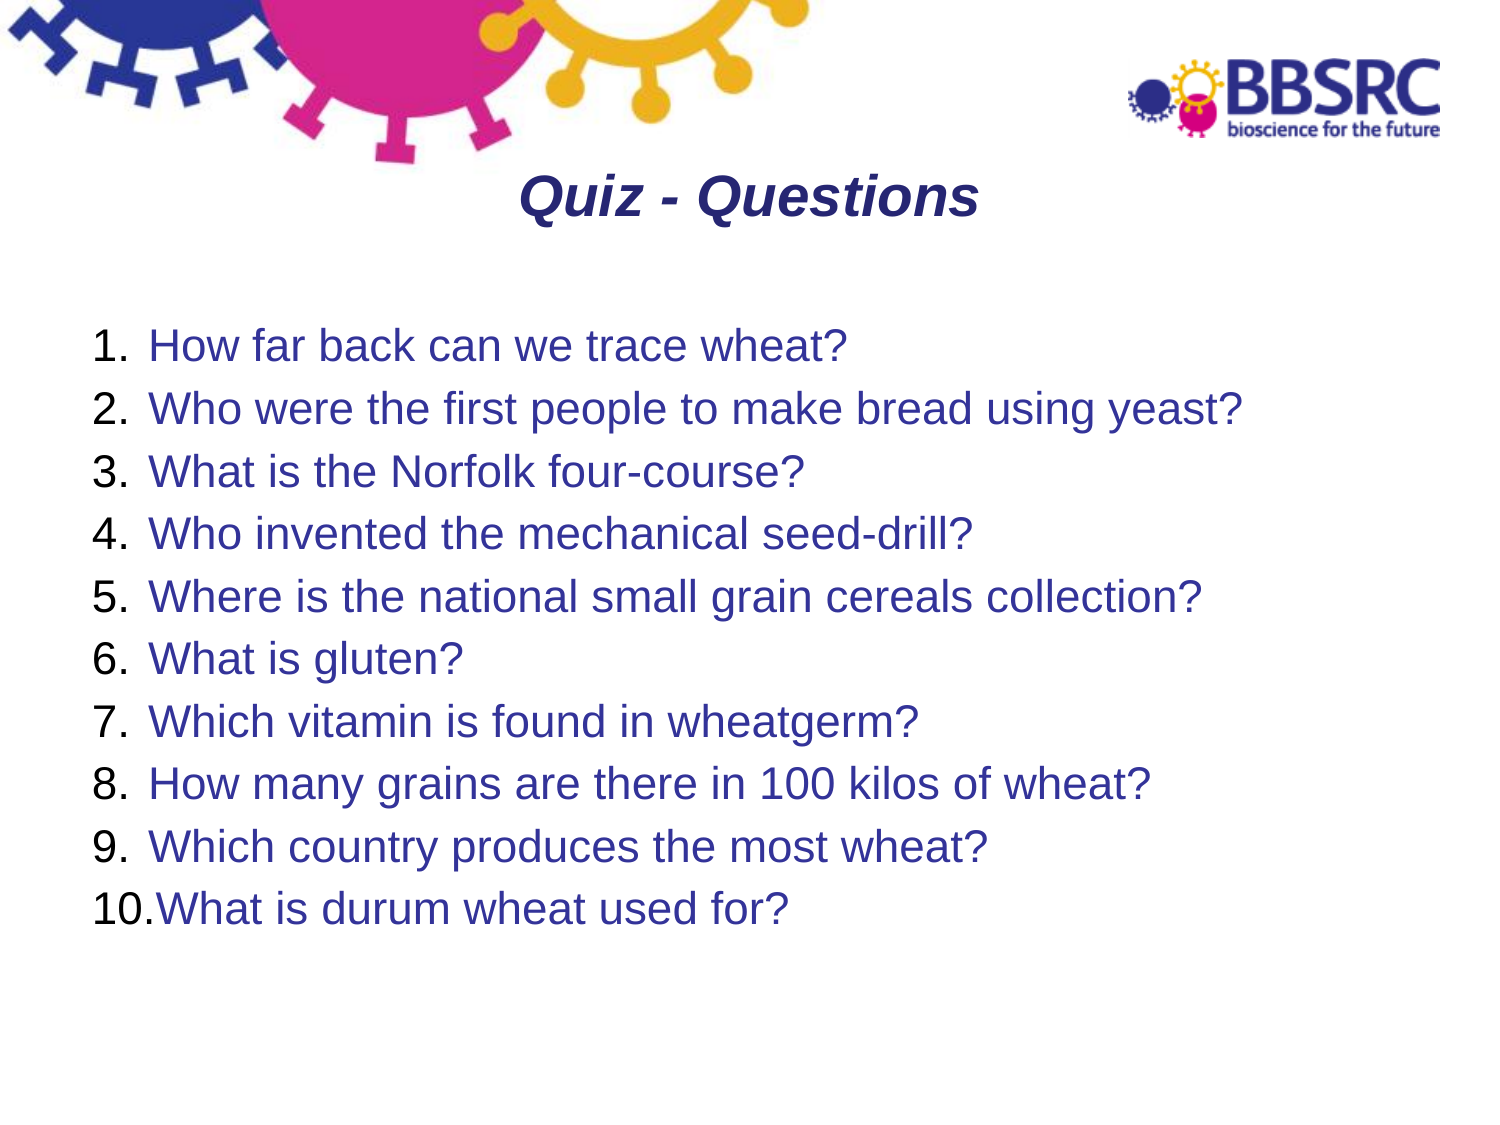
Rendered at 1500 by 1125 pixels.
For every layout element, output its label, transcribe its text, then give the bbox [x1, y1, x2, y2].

list How far back can we trace wheat? Who were the first people to make bread using yeast? What is the Norfolk four-course? Who invented the mechanical seed-drill? Where is the national small grain cereals collection? What is gluten? Which vitamin is found in wheatgerm? How many grains are there in 100 kilos of wheat? Which country produces the most wheat? What is durum wheat used for? [76, 339, 1424, 988]
text_box Quiz - Questions [0, 150, 1500, 339]
